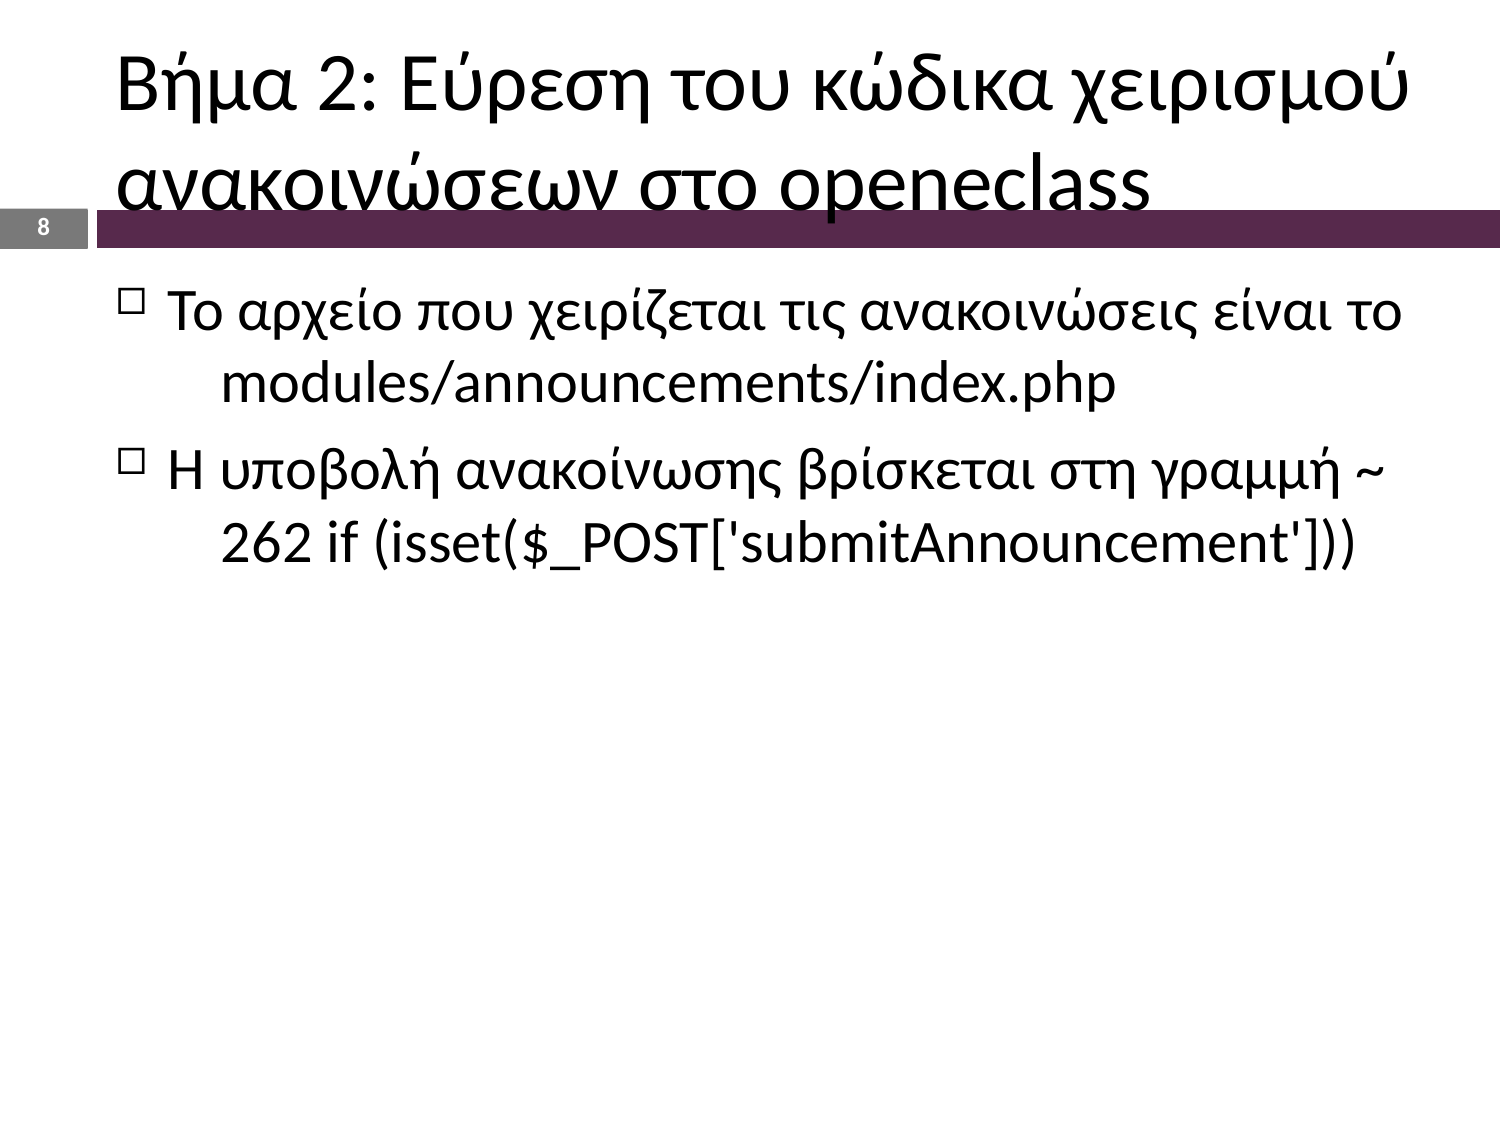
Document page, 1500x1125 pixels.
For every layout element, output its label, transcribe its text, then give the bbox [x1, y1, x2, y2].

text_box [0, 208, 88, 249]
title Βήμα 2: Εύρεση του κώδικα χειρισμού ανακοινώσεων στο openeclass [100, 19, 1438, 182]
list Το αρχείο που χειρίζεται τις ανακοινώσεις είναι το modules/announcements/index.php Η υποβολή ανακοίνωσης βρίσκεται στη γραμμή ~ 262 if (isset($_POST['submitAnnouncement'])) [100, 262, 1438, 1000]
